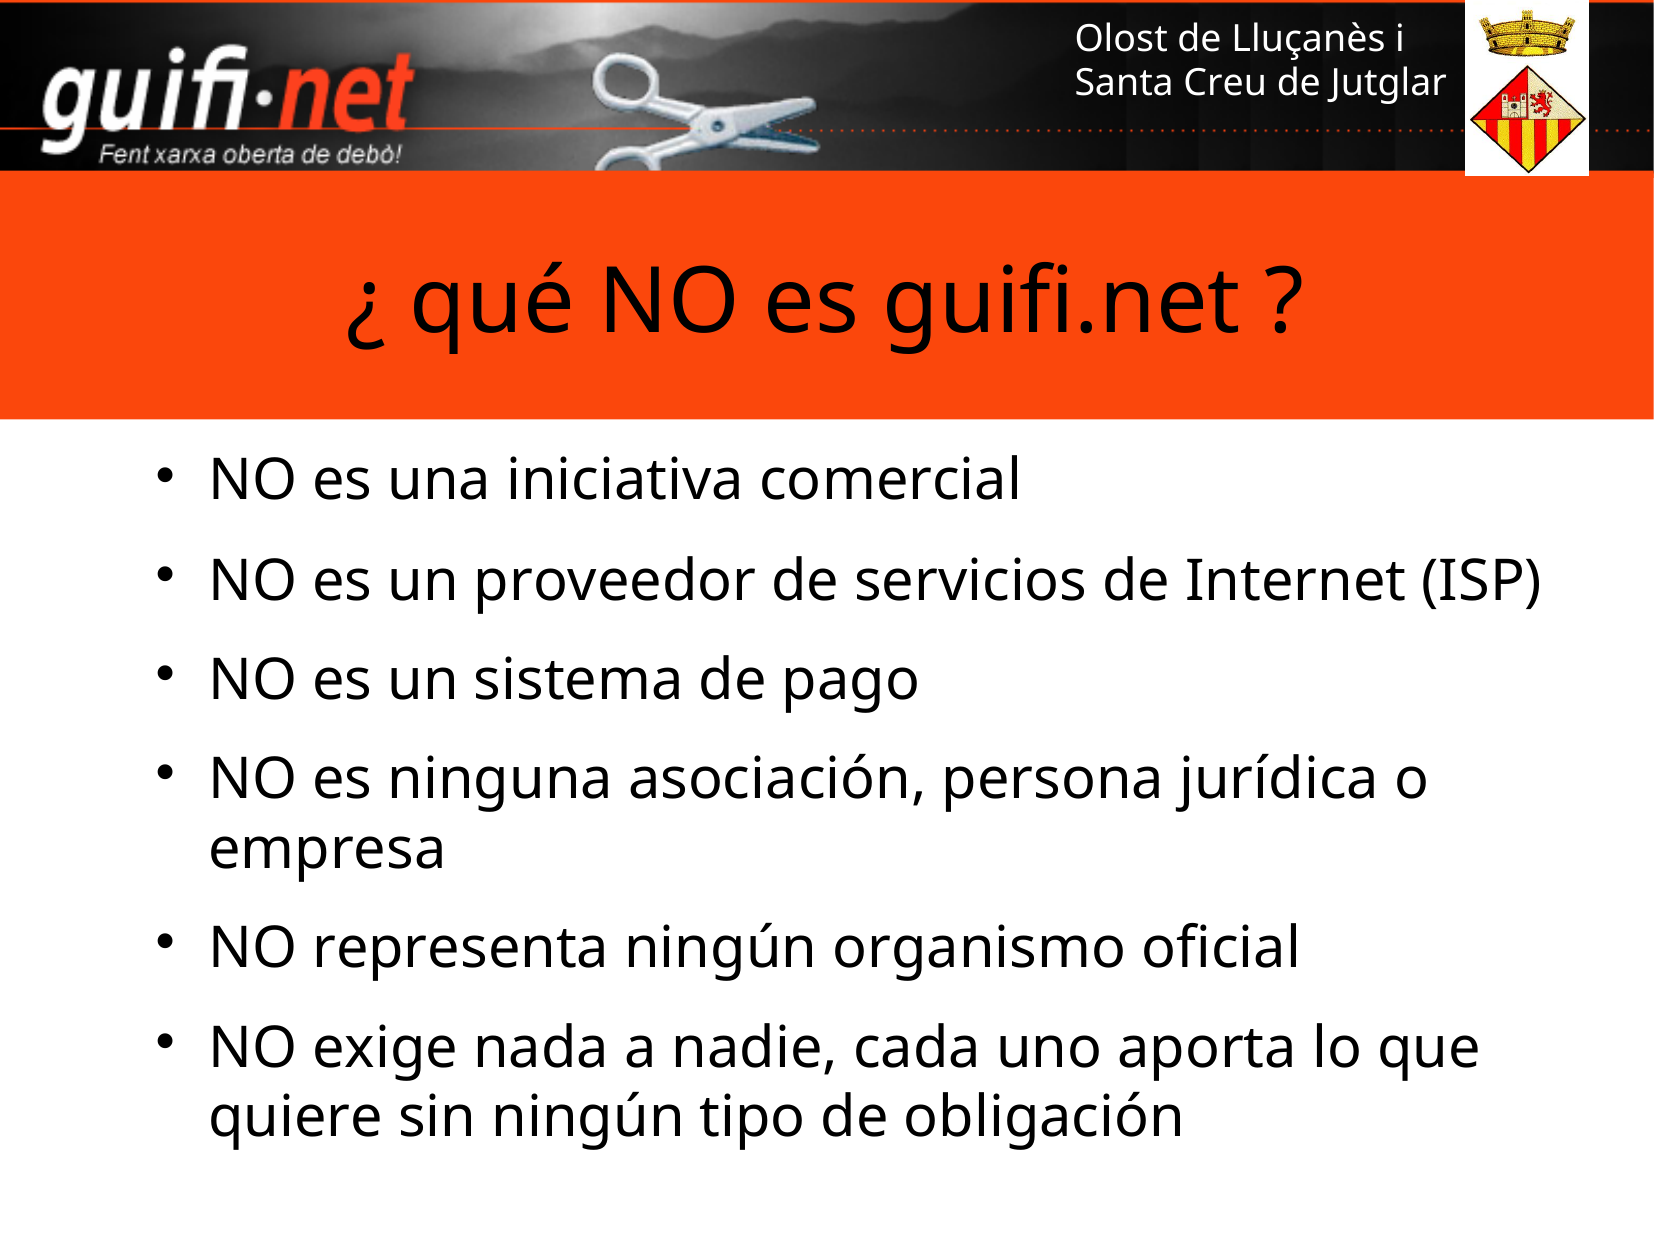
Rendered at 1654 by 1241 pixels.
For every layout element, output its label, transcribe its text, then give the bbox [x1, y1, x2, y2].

list NO es una iniciativa comercial NO es un proveedor de servicios de Internet (ISP) NO es un sistema de pago NO es ninguna asociación, persona jurídica o empresa NO representa ningún organismo oficial NO exige nada a nadie, cada uno aporta lo que quiere sin ningún tipo de obligación [138, 445, 1551, 1172]
picture [0, 0, 1654, 176]
title ¿ qué NO es guifi.net ? [119, 195, 1532, 403]
